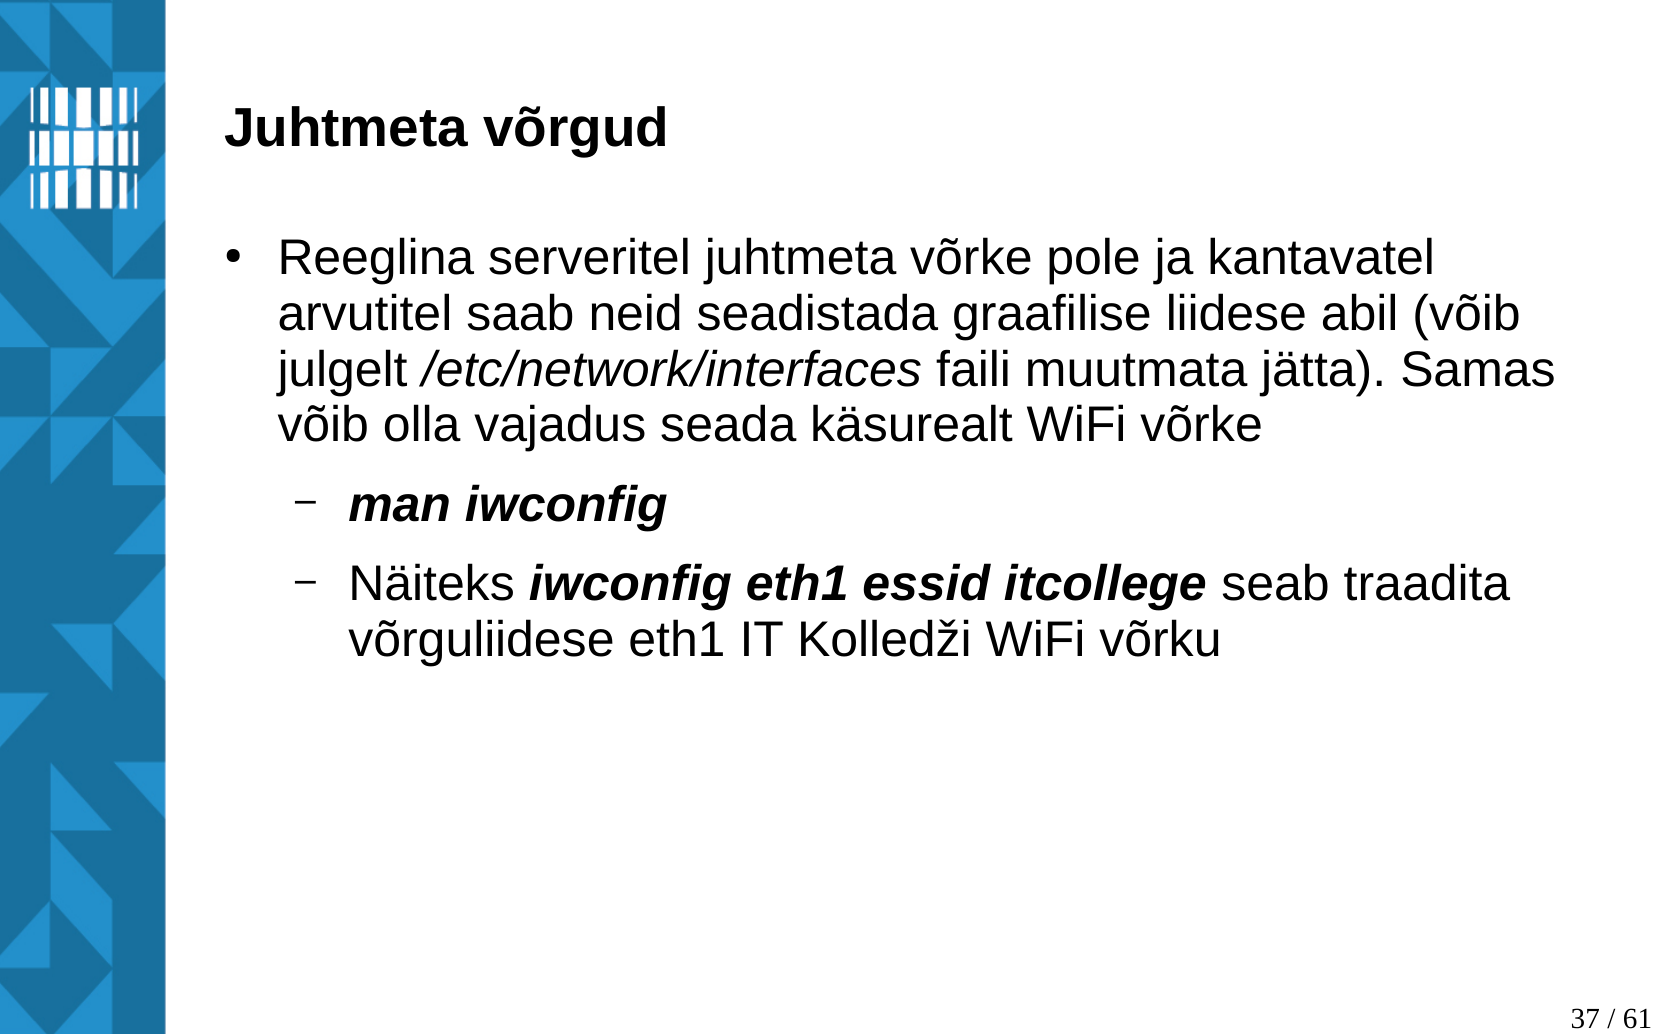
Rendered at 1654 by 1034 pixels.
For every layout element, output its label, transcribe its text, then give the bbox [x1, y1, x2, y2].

list Reeglina serveritel juhtmeta võrke pole ja kantavatel arvutitel saab neid seadistada graafilise liidese abil (võib julgelt /etc/network/interfaces faili muutmata jätta). Samas võib olla vajadus seada käsurealt WiFi võrke man iwconfig Näiteks iwconfig eth1 essid itcollege seab traadita võrguliidese eth1 IT Kolledži WiFi võrku [206, 229, 1595, 798]
title Juhtmeta võrgud [224, 41, 1595, 214]
